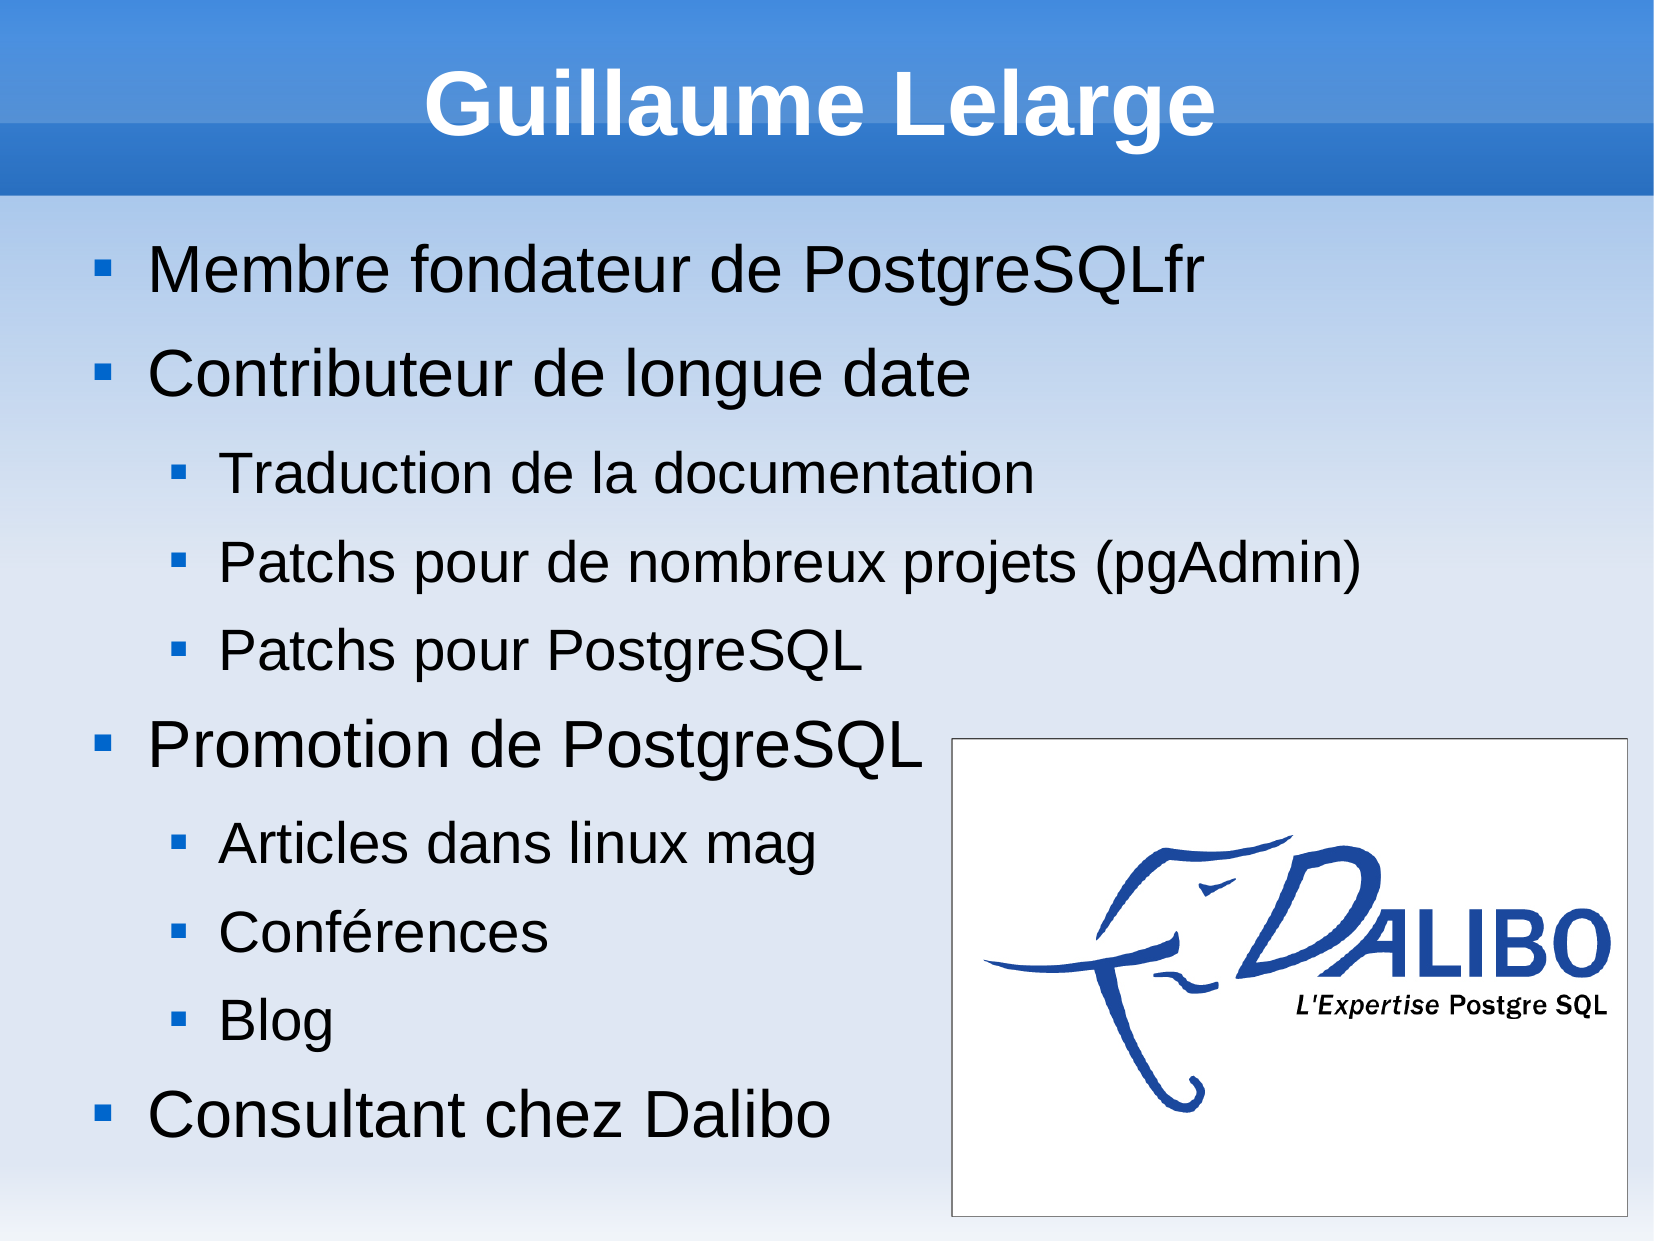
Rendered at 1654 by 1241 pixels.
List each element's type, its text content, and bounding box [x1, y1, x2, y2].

picture [0, 0, 1654, 1241]
title Guillaume Lelarge [76, 7, 1565, 200]
list Membre fondateur de PostgreSQLfr Contributeur de longue date Traduction de la documentation Patchs pour de nombreux projets (pgAdmin) Patchs pour PostgreSQL Promotion de PostgreSQL Articles dans linux mag Conférences Blog Consultant chez Dalibo [76, 232, 1565, 1152]
